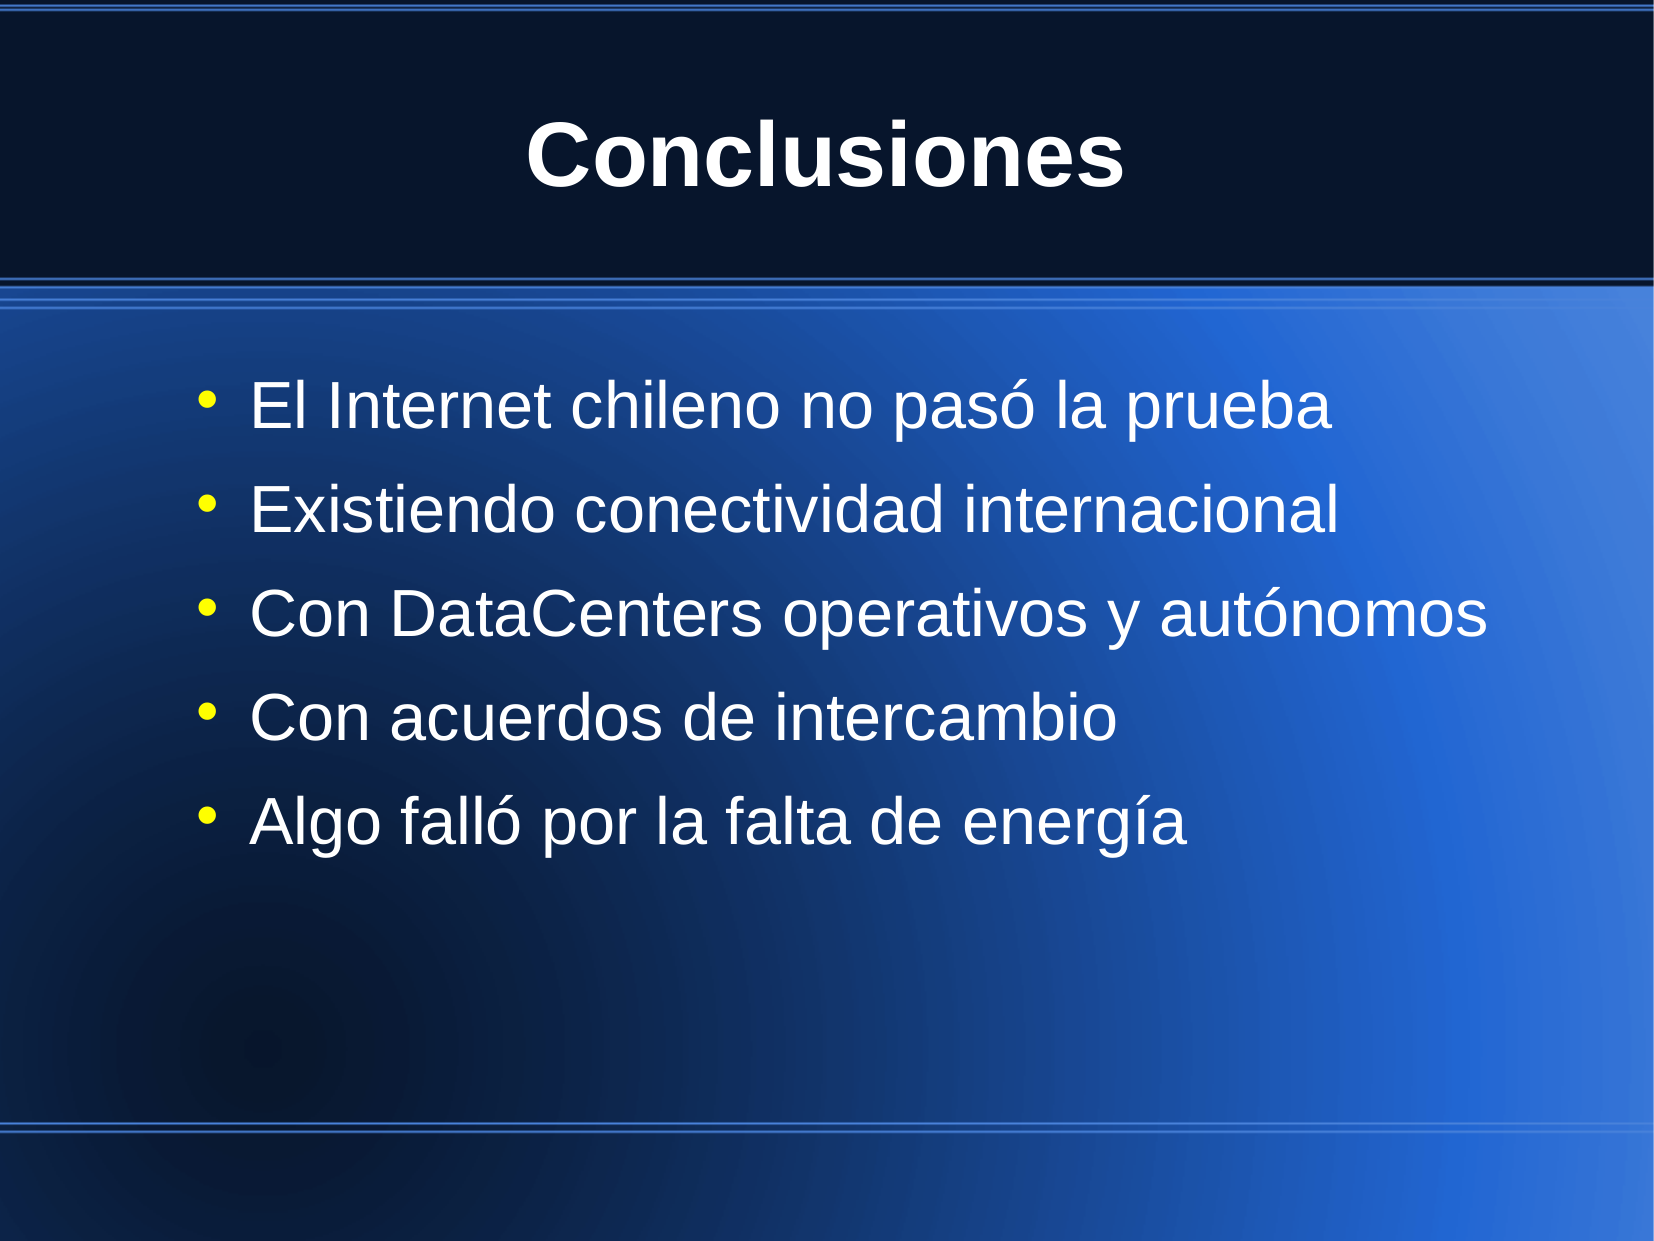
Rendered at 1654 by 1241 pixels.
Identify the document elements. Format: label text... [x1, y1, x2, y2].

title Conclusiones [82, 49, 1571, 257]
picture [0, 0, 1654, 1241]
list El Internet chileno no pasó la prueba Existiendo conectividad internacional Con DataCenters operativos y autónomos Con acuerdos de intercambio Algo falló por la falta de energía [178, 364, 1570, 1147]
